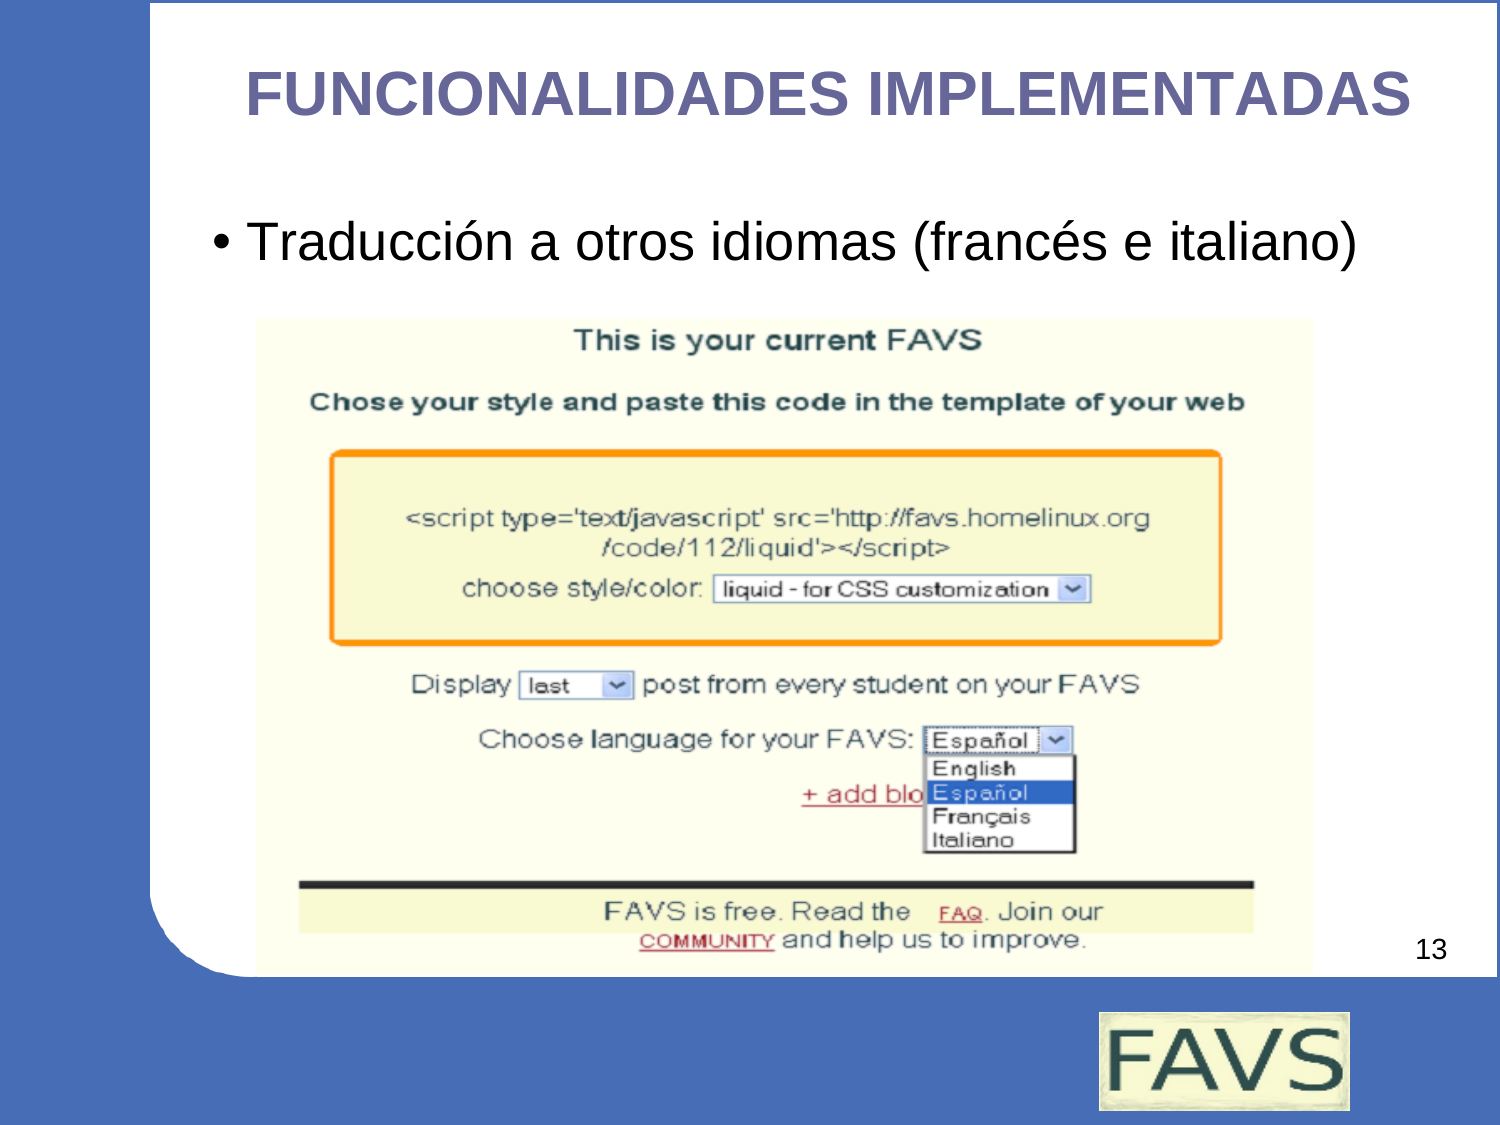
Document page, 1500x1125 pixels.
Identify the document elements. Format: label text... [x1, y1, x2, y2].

picture [0, 0, 1500, 1125]
title FUNCIONALIDADES IMPLEMENTADAS [212, 24, 1447, 164]
subtitle Traducción a otros idiomas (francés e italiano) [212, 182, 1448, 300]
